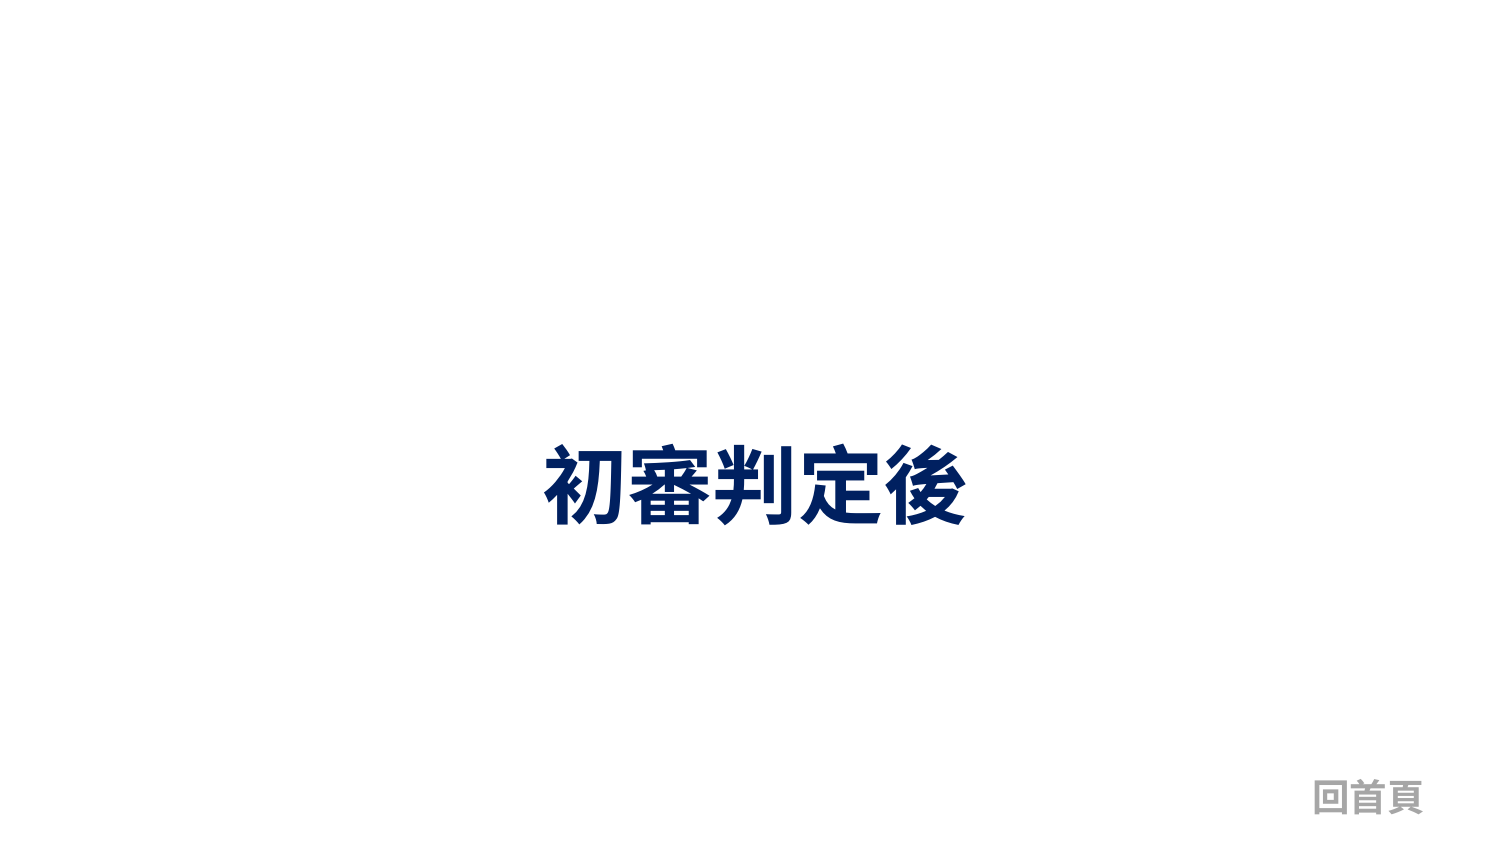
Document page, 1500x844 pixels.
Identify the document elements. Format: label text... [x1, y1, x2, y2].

list 初審判定後 [102, 360, 1397, 488]
